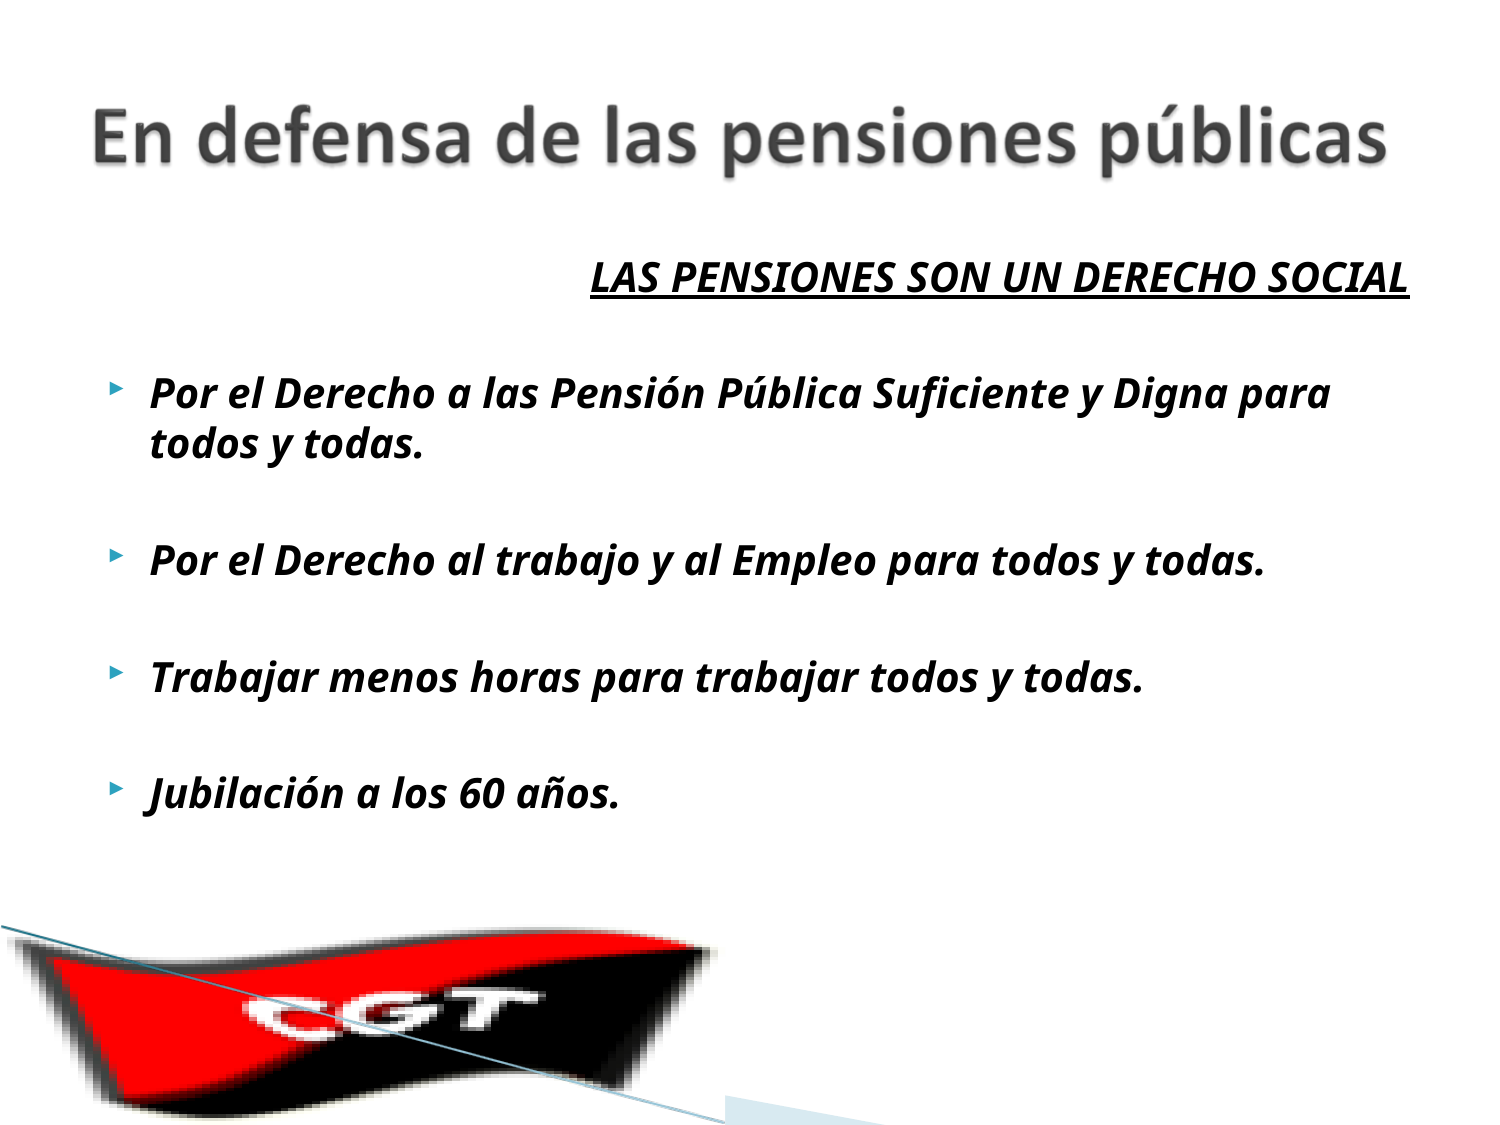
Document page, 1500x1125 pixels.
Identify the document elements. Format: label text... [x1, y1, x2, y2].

picture [32, 43, 1446, 235]
text_box LAS PENSIONES SON UN DERECHO SOCIAL Por el Derecho a las Pensión Pública Suficiente y Digna para todos y todas. Por el Derecho al trabajo y al Empleo para todos y todas. Trabajar menos horas para trabajar todos y todas. Jubilación a los 60 años. [75, 242, 1426, 884]
picture [0, 924, 726, 1125]
